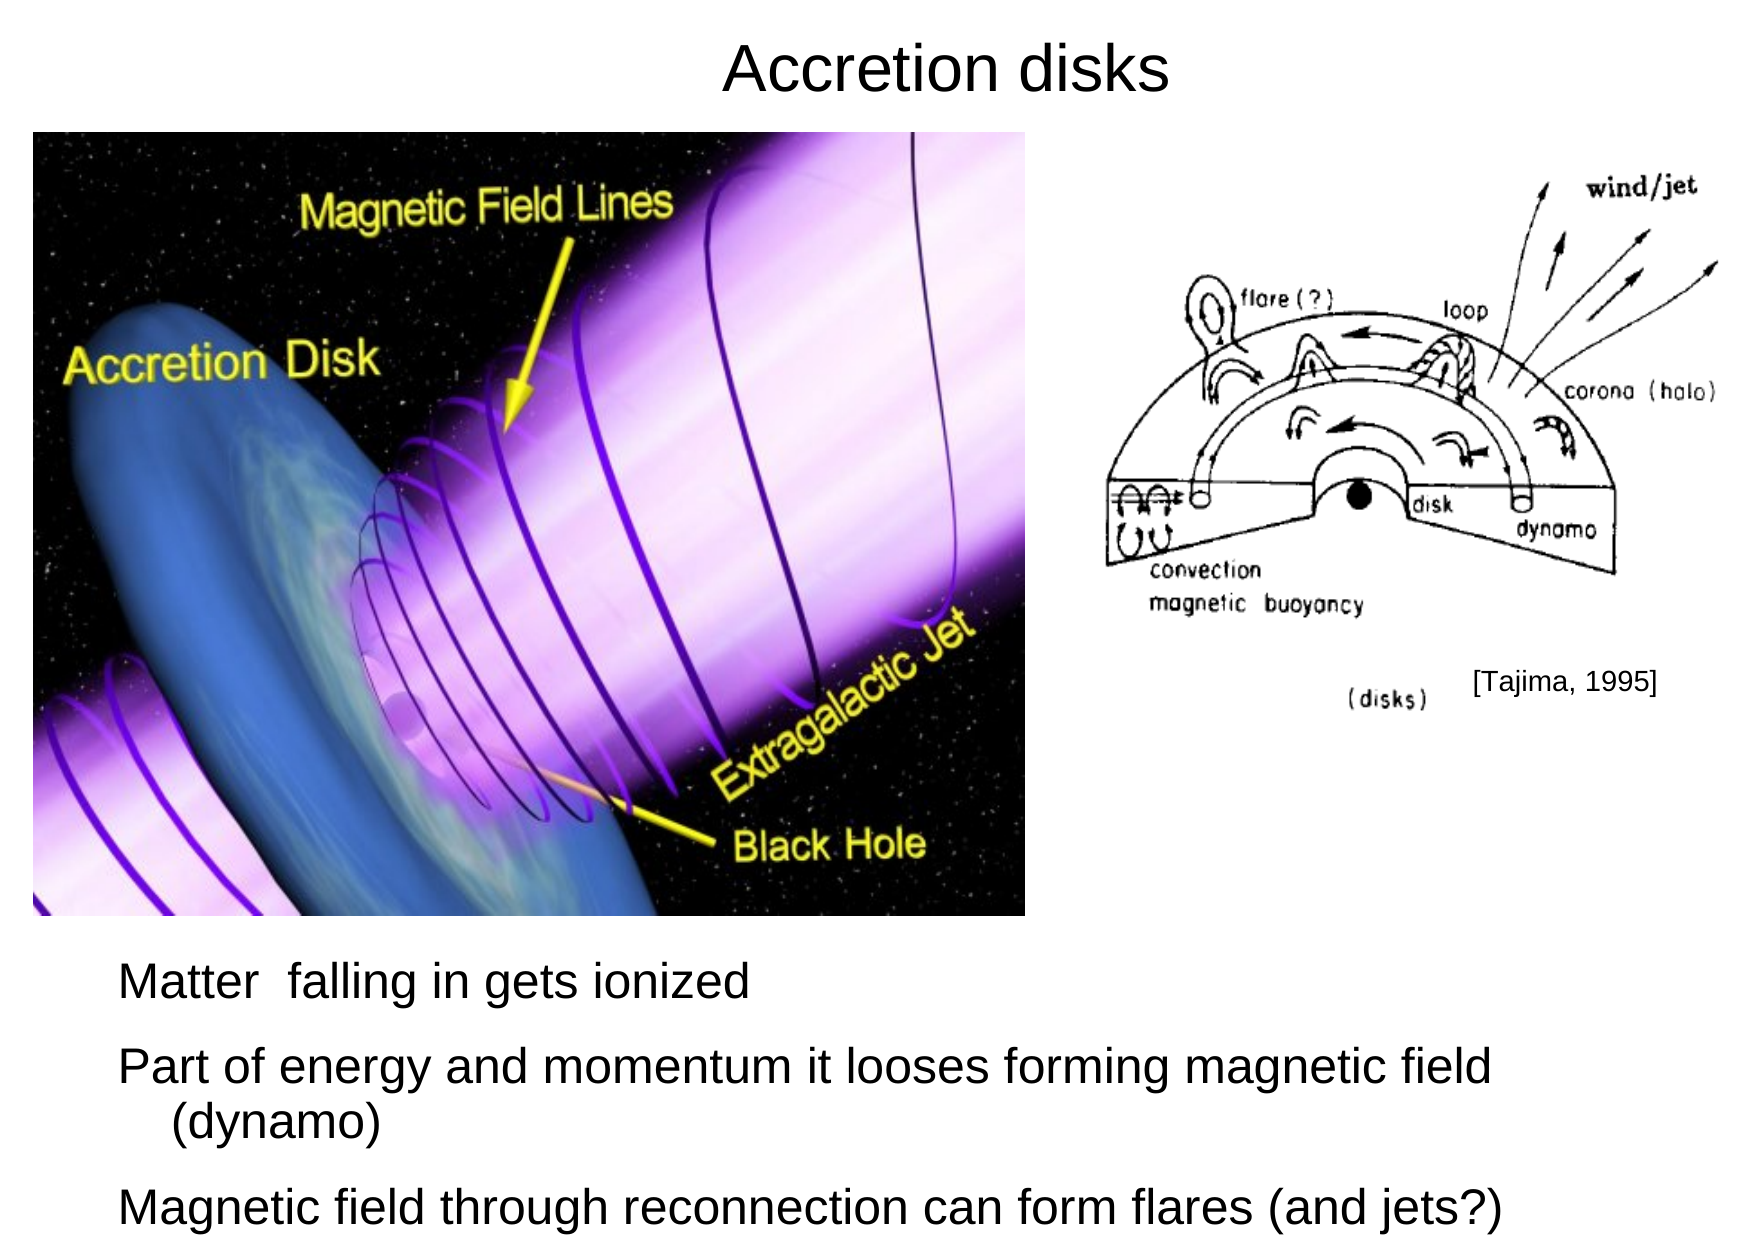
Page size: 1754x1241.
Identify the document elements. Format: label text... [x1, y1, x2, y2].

picture [33, 132, 1025, 916]
picture [1069, 146, 1742, 727]
text_box Matter falling in gets ionized Part of energy and momentum it looses forming magnetic field (dynamo) Magnetic field through reconnection can form flares (and jets?) [99, 952, 1675, 1235]
text_box [Tajima, 1995] [1457, 657, 1674, 705]
title Accretion disks [210, 0, 1683, 136]
